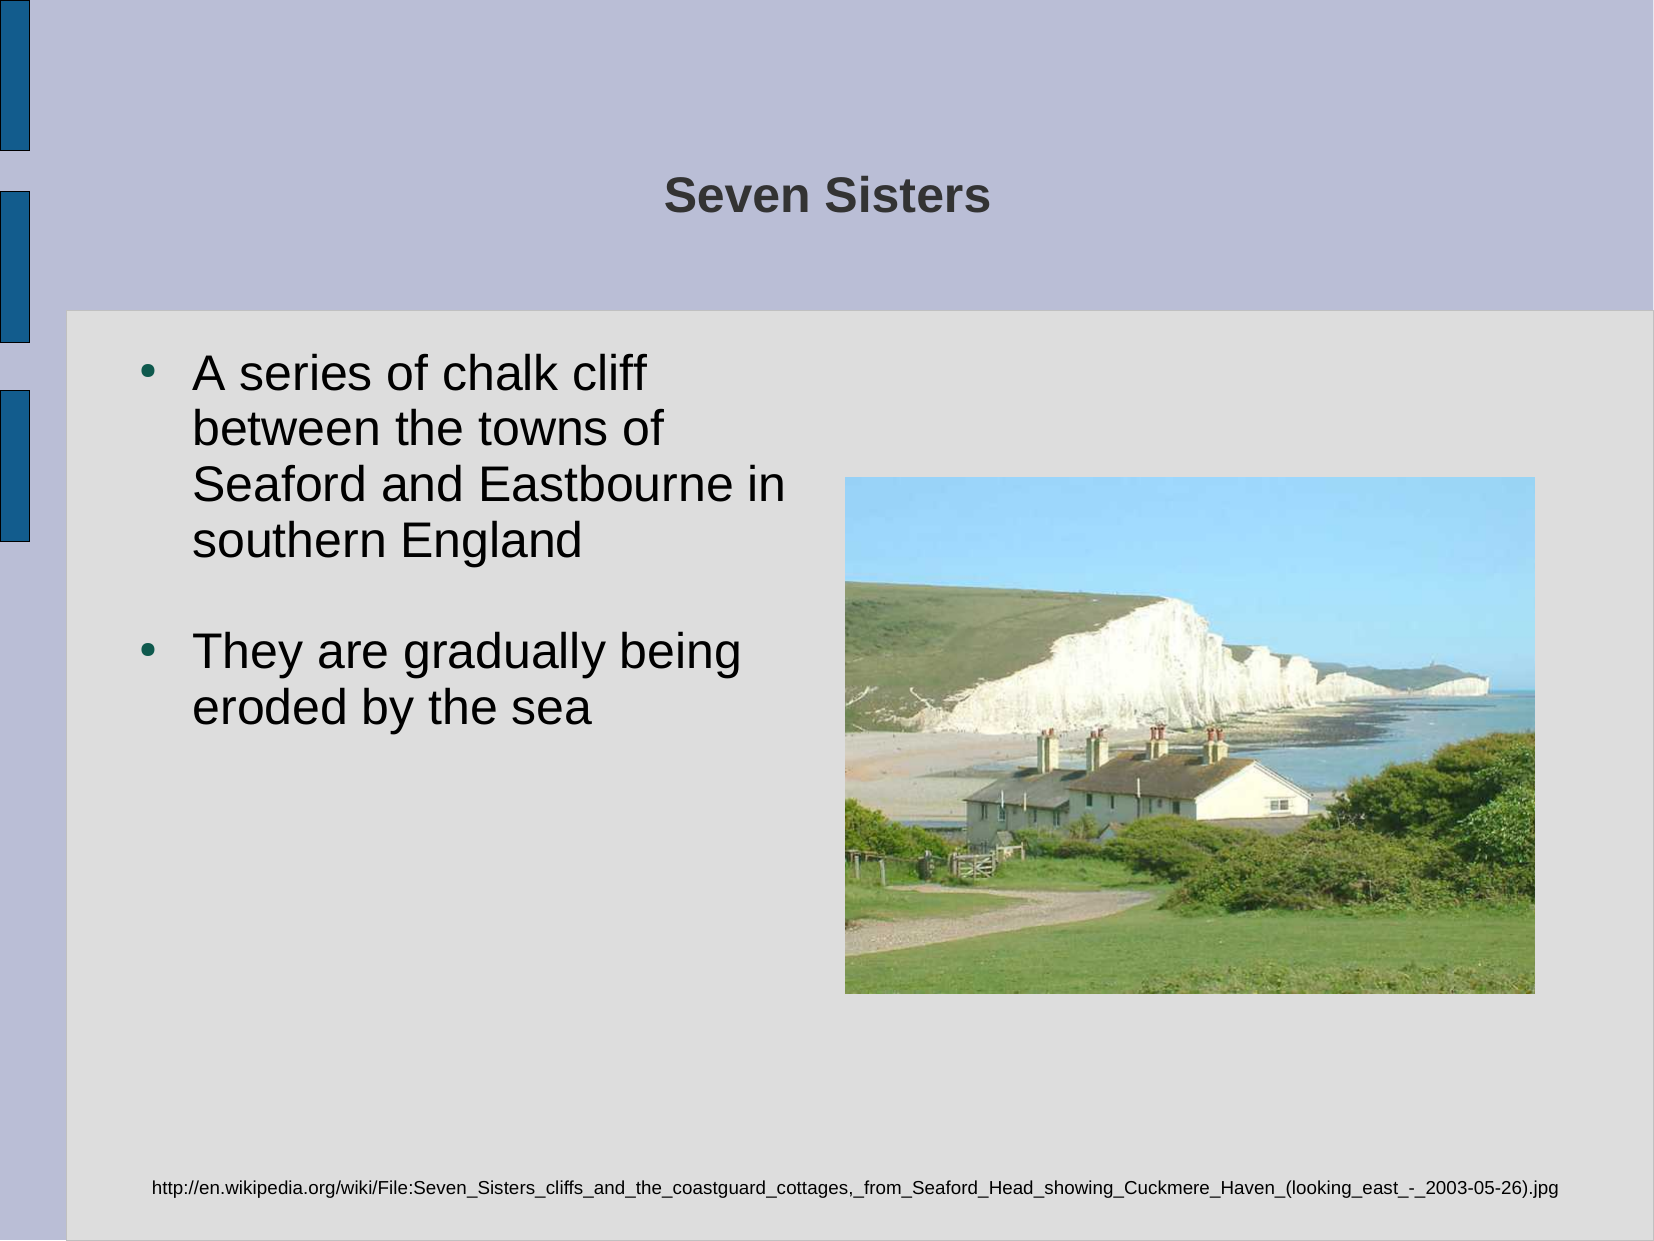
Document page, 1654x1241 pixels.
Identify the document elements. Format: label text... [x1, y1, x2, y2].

list A series of chalk cliff between the towns of Seaford and Eastbourne in southern England They are gradually being eroded by the sea [121, 344, 811, 1127]
text_box http://en.wikipedia.org/wiki/File:Seven_Sisters_cliffs_and_the_coastguard_cottages,_from_Seaford_Head_showing_Cuckmere_Haven_(looking_east_-_2003-05-26).jpg [137, 1170, 1595, 1241]
title Seven Sisters [121, 91, 1534, 299]
picture [845, 477, 1535, 994]
